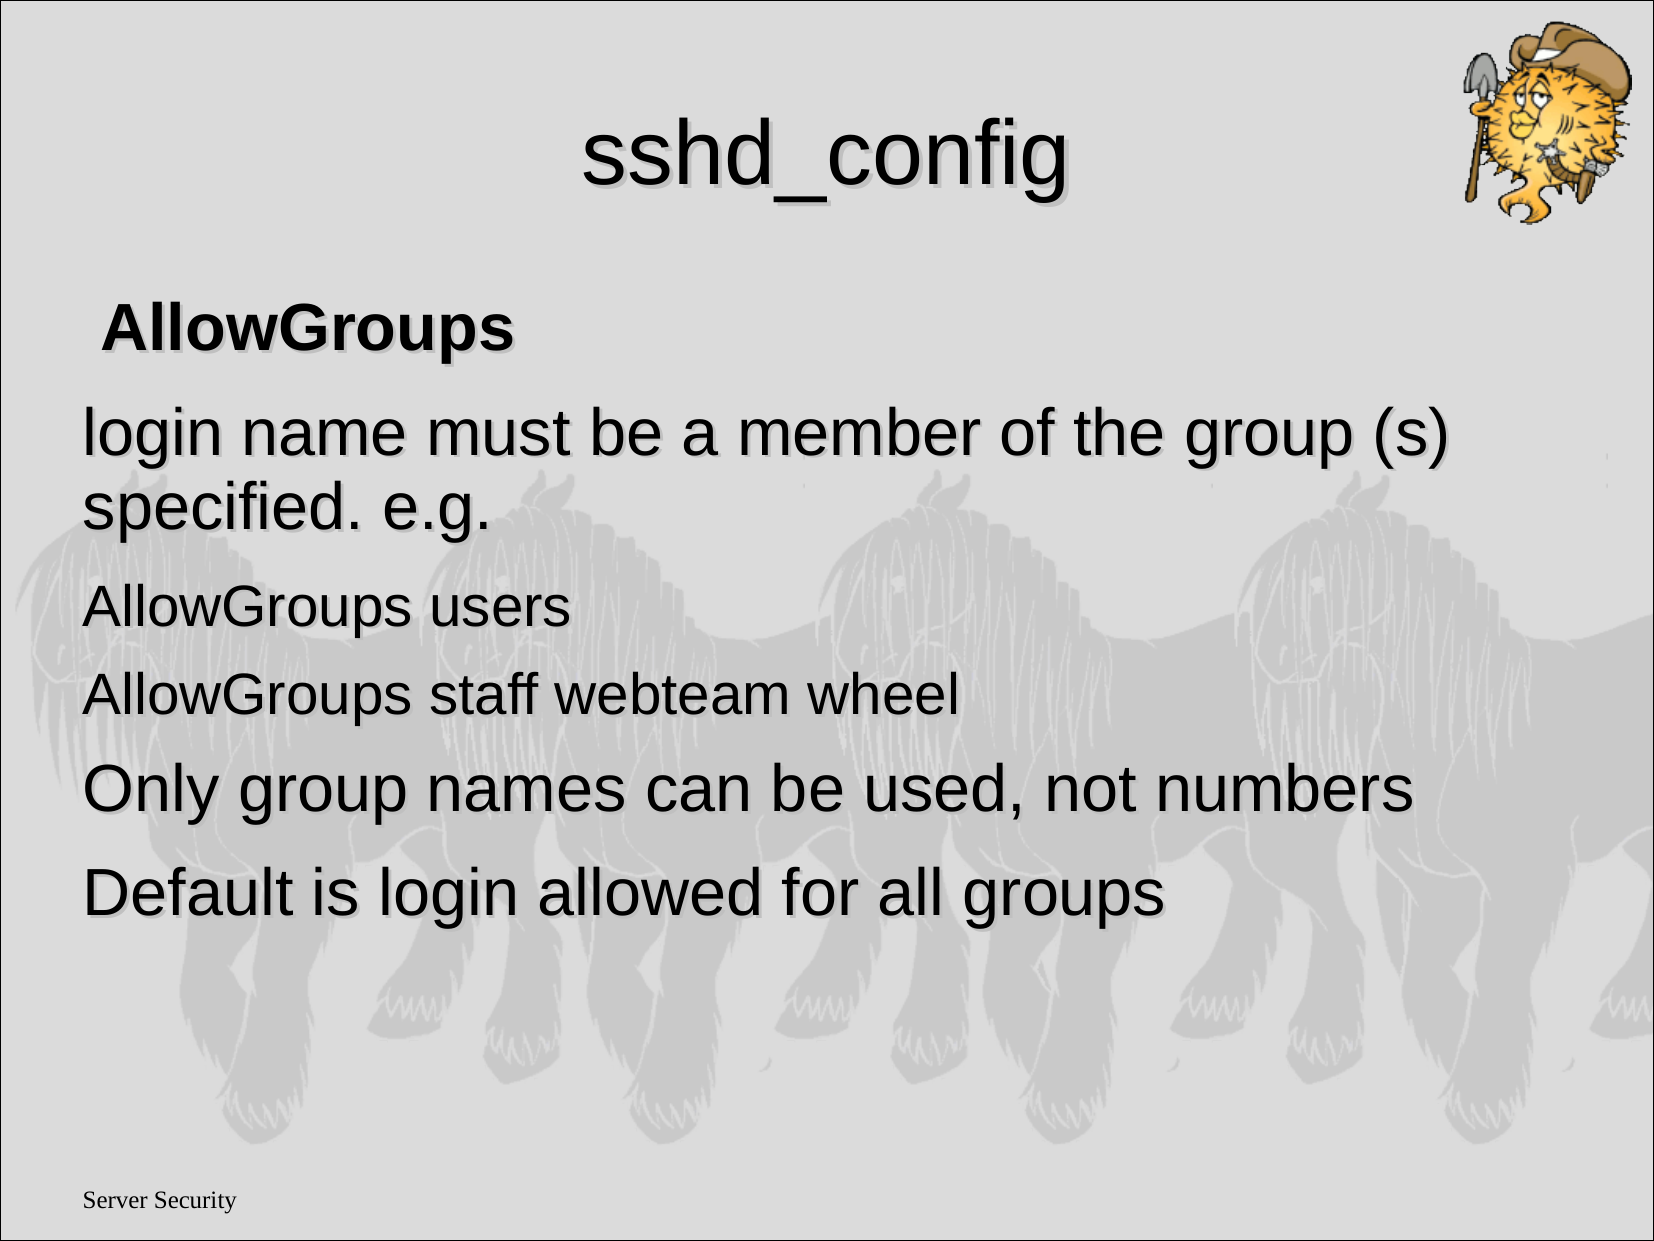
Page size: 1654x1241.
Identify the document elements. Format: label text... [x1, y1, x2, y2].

list AllowGroups login name must be a member of the group (s) specified. e.g. AllowGroups users AllowGroups staff webteam wheel Only group names can be used, not numbers Default is login allowed for all groups [82, 290, 1571, 1094]
title sshd_config [82, 56, 1571, 250]
picture [1462, 20, 1632, 225]
